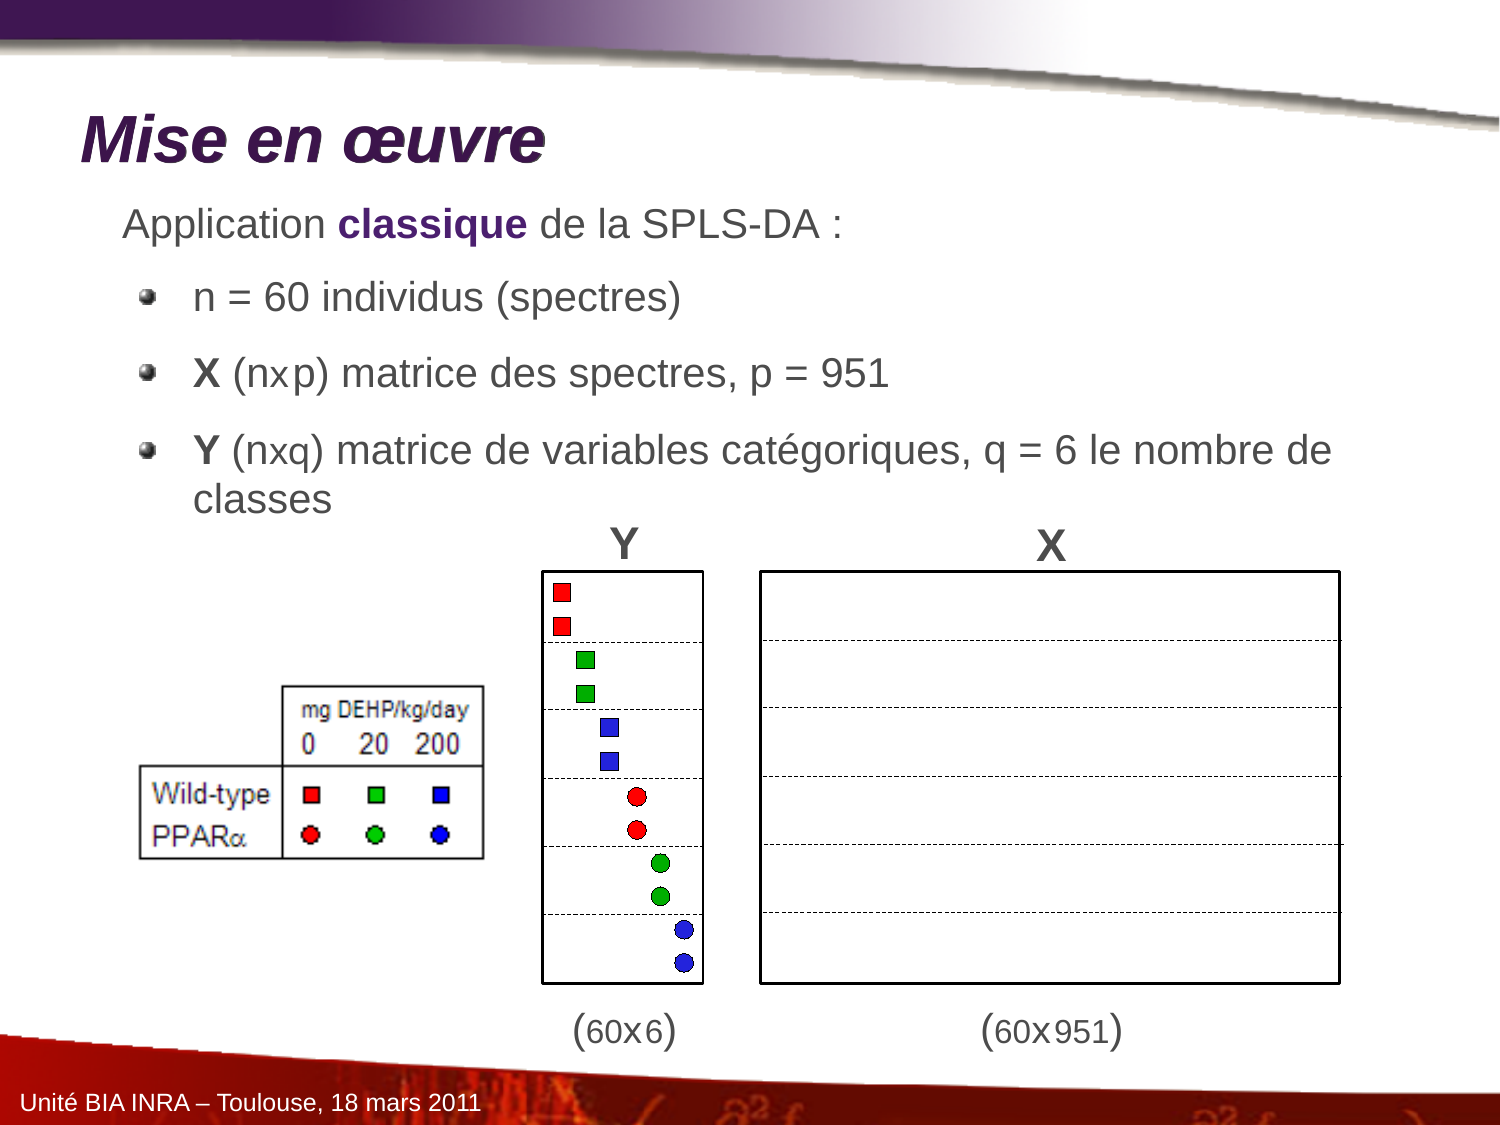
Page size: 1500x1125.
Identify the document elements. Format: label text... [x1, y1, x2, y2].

text_box Y [594, 573, 655, 580]
text_box [674, 953, 694, 973]
text_box Application classique de la SPLS-DA : n = 60 individus (spectres) X (nx p) matrice des spectres, p = 951 Y (nxq) matrice de variables catégoriques, q = 6 le nombre de classes [122, 200, 1378, 518]
text_box [674, 920, 694, 940]
text_box [576, 685, 595, 703]
text_box X [1021, 573, 1082, 579]
text_box [651, 853, 670, 873]
text_box [627, 820, 647, 840]
title Mise en œuvre [80, 102, 987, 177]
picture [0, 0, 1500, 154]
text_box [627, 787, 647, 807]
text_box [651, 886, 670, 906]
text_box [600, 752, 619, 771]
text_box X [1021, 508, 1082, 570]
text_box (60x 951) [950, 994, 1154, 1065]
picture [0, 1022, 1500, 1125]
text_box [553, 583, 571, 602]
text_box [576, 651, 595, 669]
text_box [600, 718, 619, 737]
text_box [553, 617, 571, 636]
text_box Y [594, 506, 655, 570]
picture [103, 626, 491, 861]
text_box (60x 6) [530, 994, 719, 1065]
